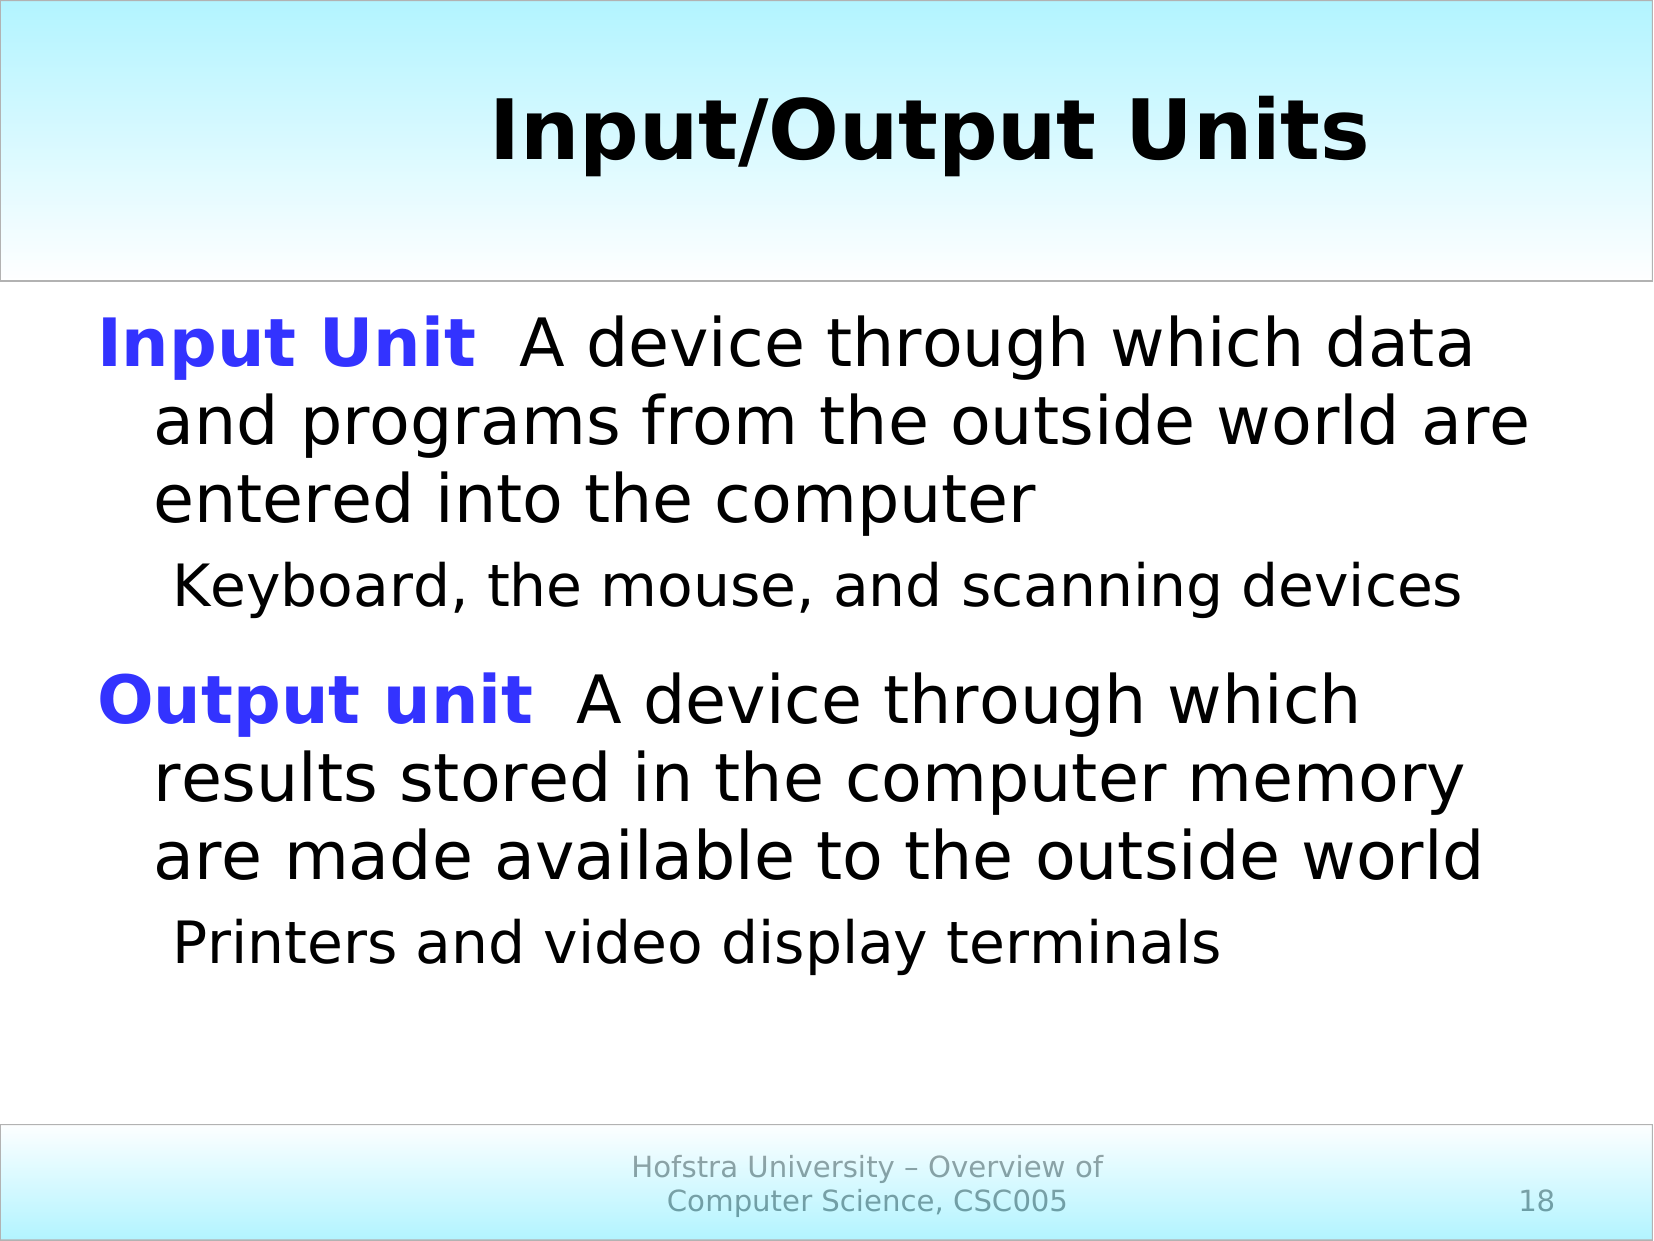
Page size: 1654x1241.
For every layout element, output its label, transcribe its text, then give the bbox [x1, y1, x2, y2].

list Input Unit A device through which data and programs from the outside world are entered into the computer Keyboard, the mouse, and scanning devices Output unit A device through which results stored in the computer memory are made available to the outside world Printers and video display terminals [82, 296, 1571, 1241]
title Input/Output Units [247, 27, 1612, 235]
